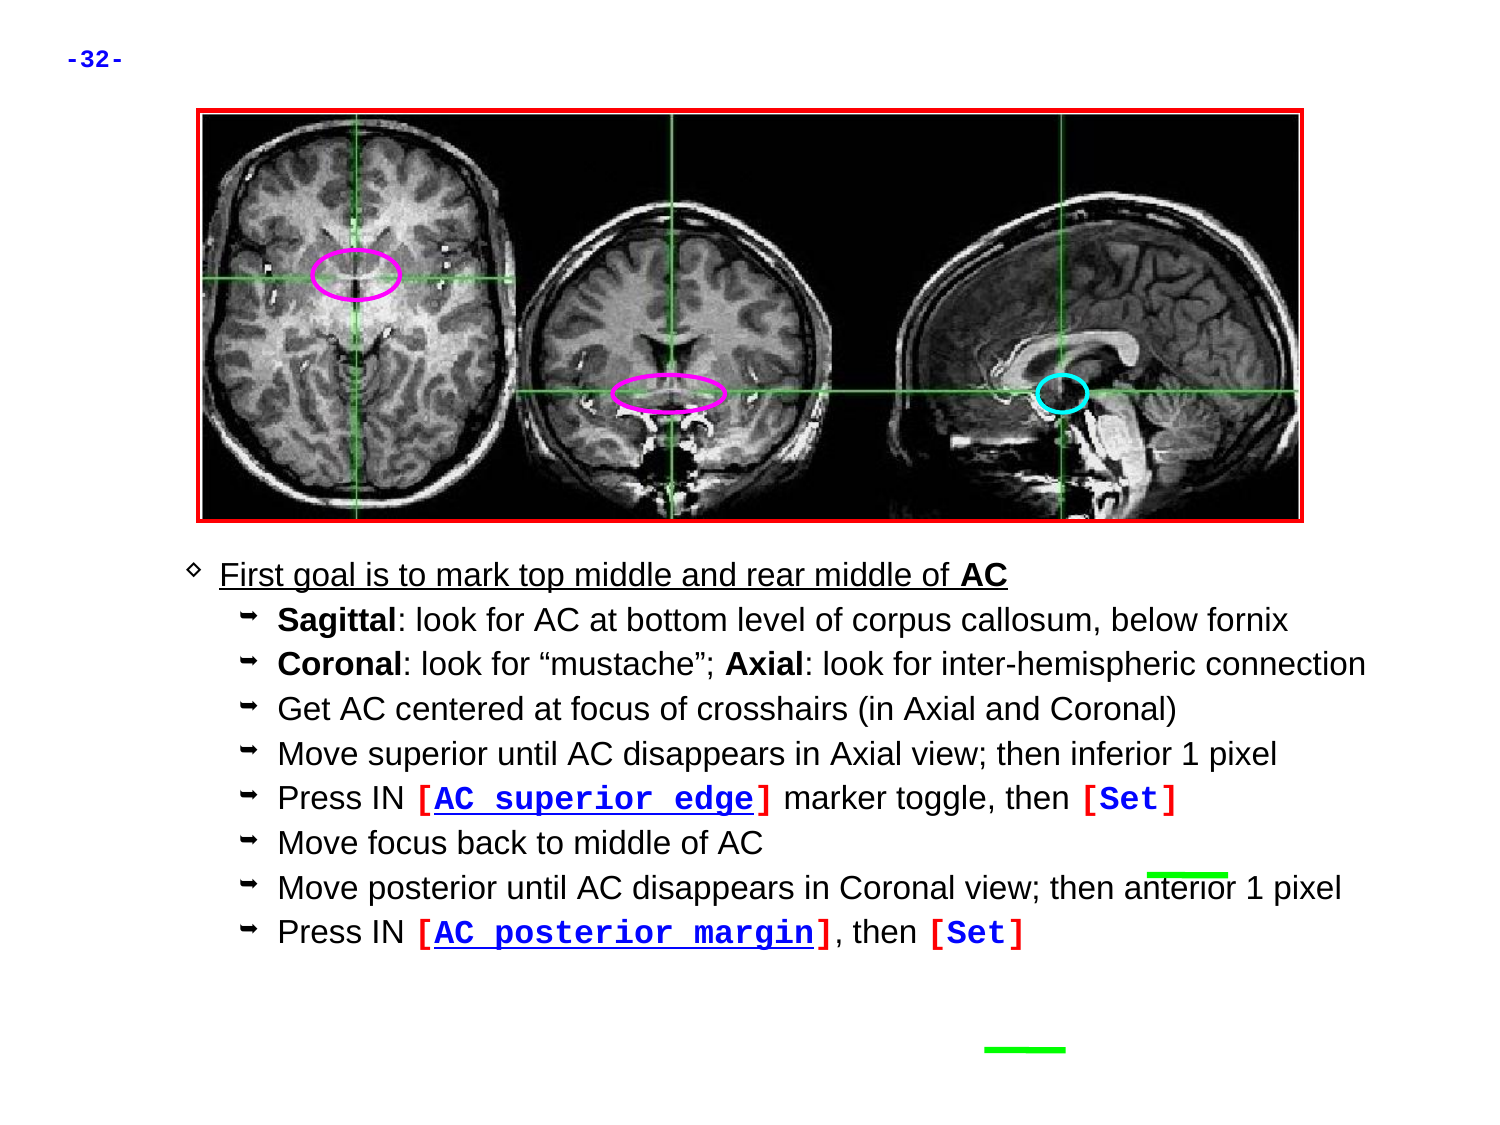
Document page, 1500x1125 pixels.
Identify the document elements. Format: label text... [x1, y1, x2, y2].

picture [200, 112, 1300, 519]
text_box First goal is to mark top middle and rear middle of AC Sagittal: look for AC at bottom level of corpus callosum, below fornix Coronal: look for “mustache”; Axial: look for inter-hemispheric connection Get AC centered at focus of crosshairs (in Axial and Coronal) Move superior until AC disappears in Axial view; then inferior 1 pixel Press IN [AC superior edge] marker toggle, then [Set] Move focus back to middle of AC Move posterior until AC disappears in Coronal view; then anterior 1 pixel Press IN [AC posterior margin], then [Set] [112, 549, 1388, 1063]
